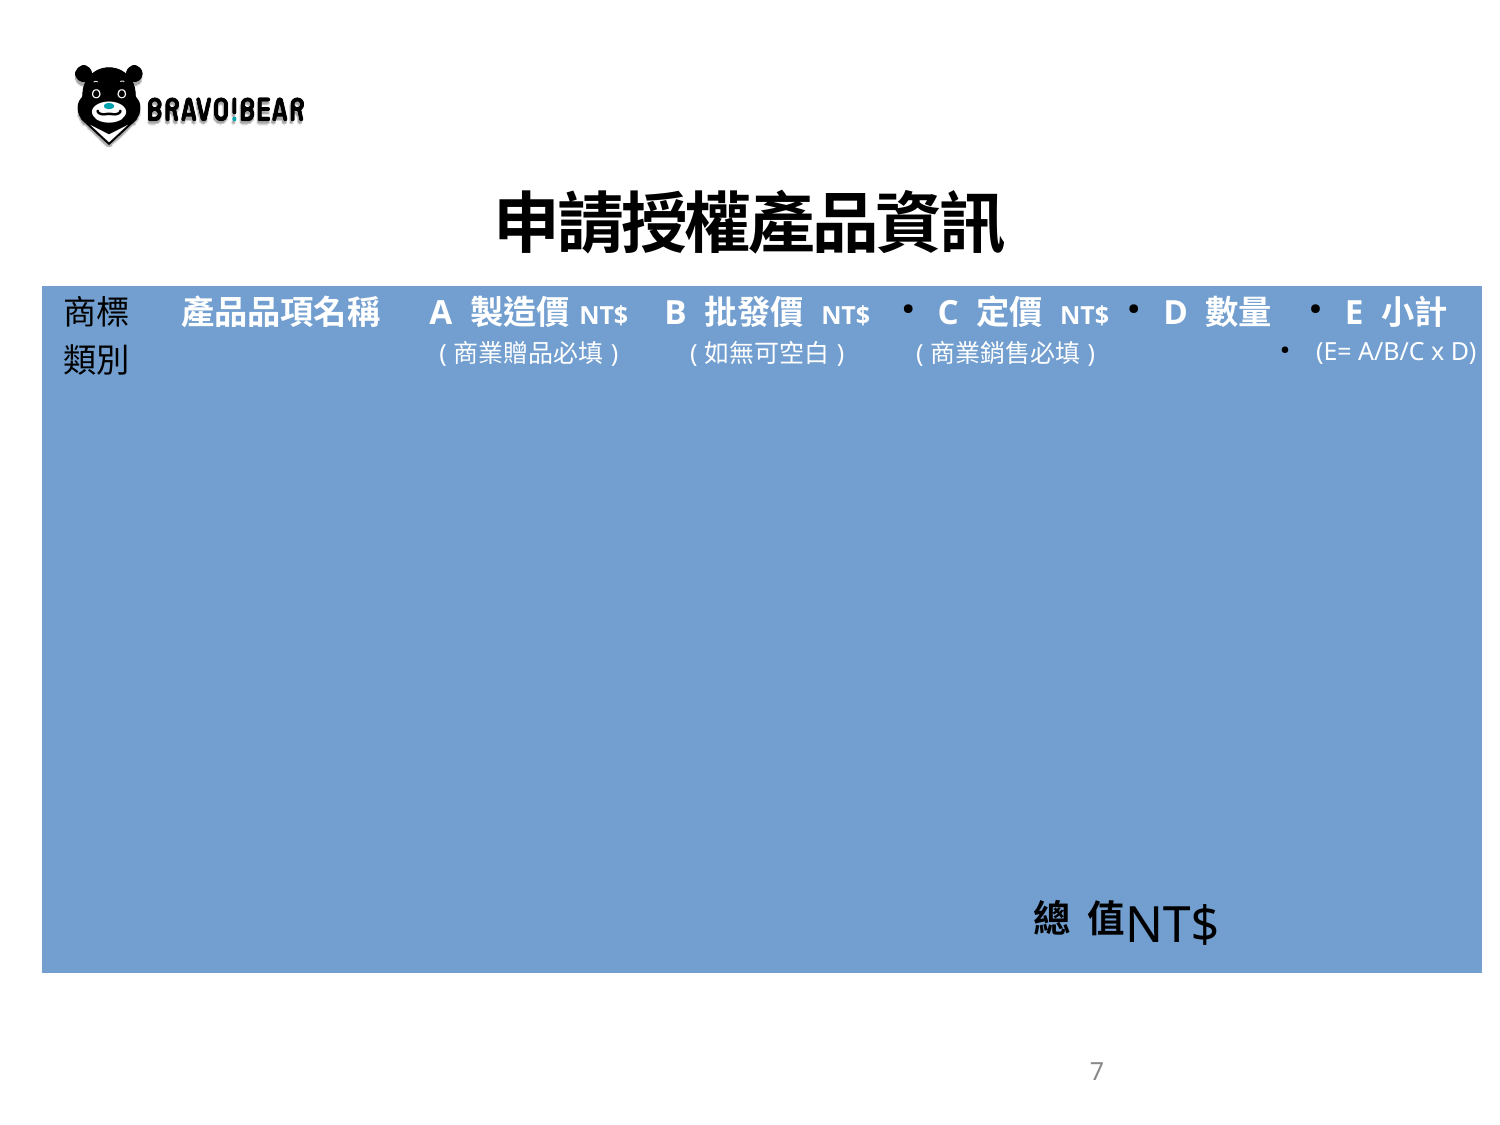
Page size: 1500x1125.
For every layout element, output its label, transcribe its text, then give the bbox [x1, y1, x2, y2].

table_cell [648, 551, 887, 635]
table_cell [1125, 551, 1275, 635]
table_cell [1275, 889, 1482, 973]
table_header B 批發價 NT$ (如無可空白) [648, 286, 887, 382]
table_cell [1275, 635, 1482, 720]
table_cell [648, 382, 887, 466]
table_cell [887, 466, 1125, 551]
table_cell [1275, 804, 1482, 889]
table_cell [42, 466, 152, 551]
table_cell [1125, 382, 1275, 466]
table_cell [152, 466, 410, 551]
table_cell [1275, 551, 1482, 635]
table_cell [648, 804, 887, 889]
table_cell [42, 804, 152, 889]
table_cell [152, 382, 410, 466]
table_cell [887, 551, 1125, 635]
table_cell [887, 382, 1125, 466]
table_cell [42, 551, 152, 635]
table_header 商標 類別 [42, 286, 152, 382]
table_cell [410, 466, 648, 551]
table_cell [1125, 466, 1275, 551]
table_cell [410, 635, 648, 720]
table_cell [648, 720, 887, 804]
table_cell 總 值 [42, 889, 1125, 973]
table_cell [410, 382, 648, 466]
text_box 7 [1074, 1042, 1426, 1103]
table_cell [1275, 466, 1482, 551]
table_cell [1125, 804, 1275, 889]
table_cell [1125, 720, 1275, 804]
table_cell [648, 635, 887, 720]
table_cell [887, 804, 1125, 889]
table_cell NT$ [1125, 889, 1275, 973]
table_header C 定價 NT$ (商業銷售必填) [887, 286, 1125, 382]
table_cell [152, 551, 410, 635]
table_cell [1125, 635, 1275, 720]
table_cell [42, 720, 152, 804]
table_cell [887, 635, 1125, 720]
table_cell [152, 635, 410, 720]
table_cell [410, 720, 648, 804]
table_header E 小計 (E= A/B/C x D) [1275, 286, 1482, 382]
table_cell [152, 720, 410, 804]
table_header A 製造價NT$ (商業贈品必填) [410, 286, 648, 382]
table_cell [42, 382, 152, 466]
table_cell [410, 804, 648, 889]
table_cell [1275, 382, 1482, 466]
table_cell [648, 466, 887, 551]
table_cell [1275, 720, 1482, 804]
table_cell [42, 635, 152, 720]
table_cell [887, 720, 1125, 804]
table_header D 數量 [1125, 286, 1275, 382]
table_cell [152, 804, 410, 889]
table_header 產品品項名稱 [152, 286, 410, 382]
table_cell [410, 551, 648, 635]
